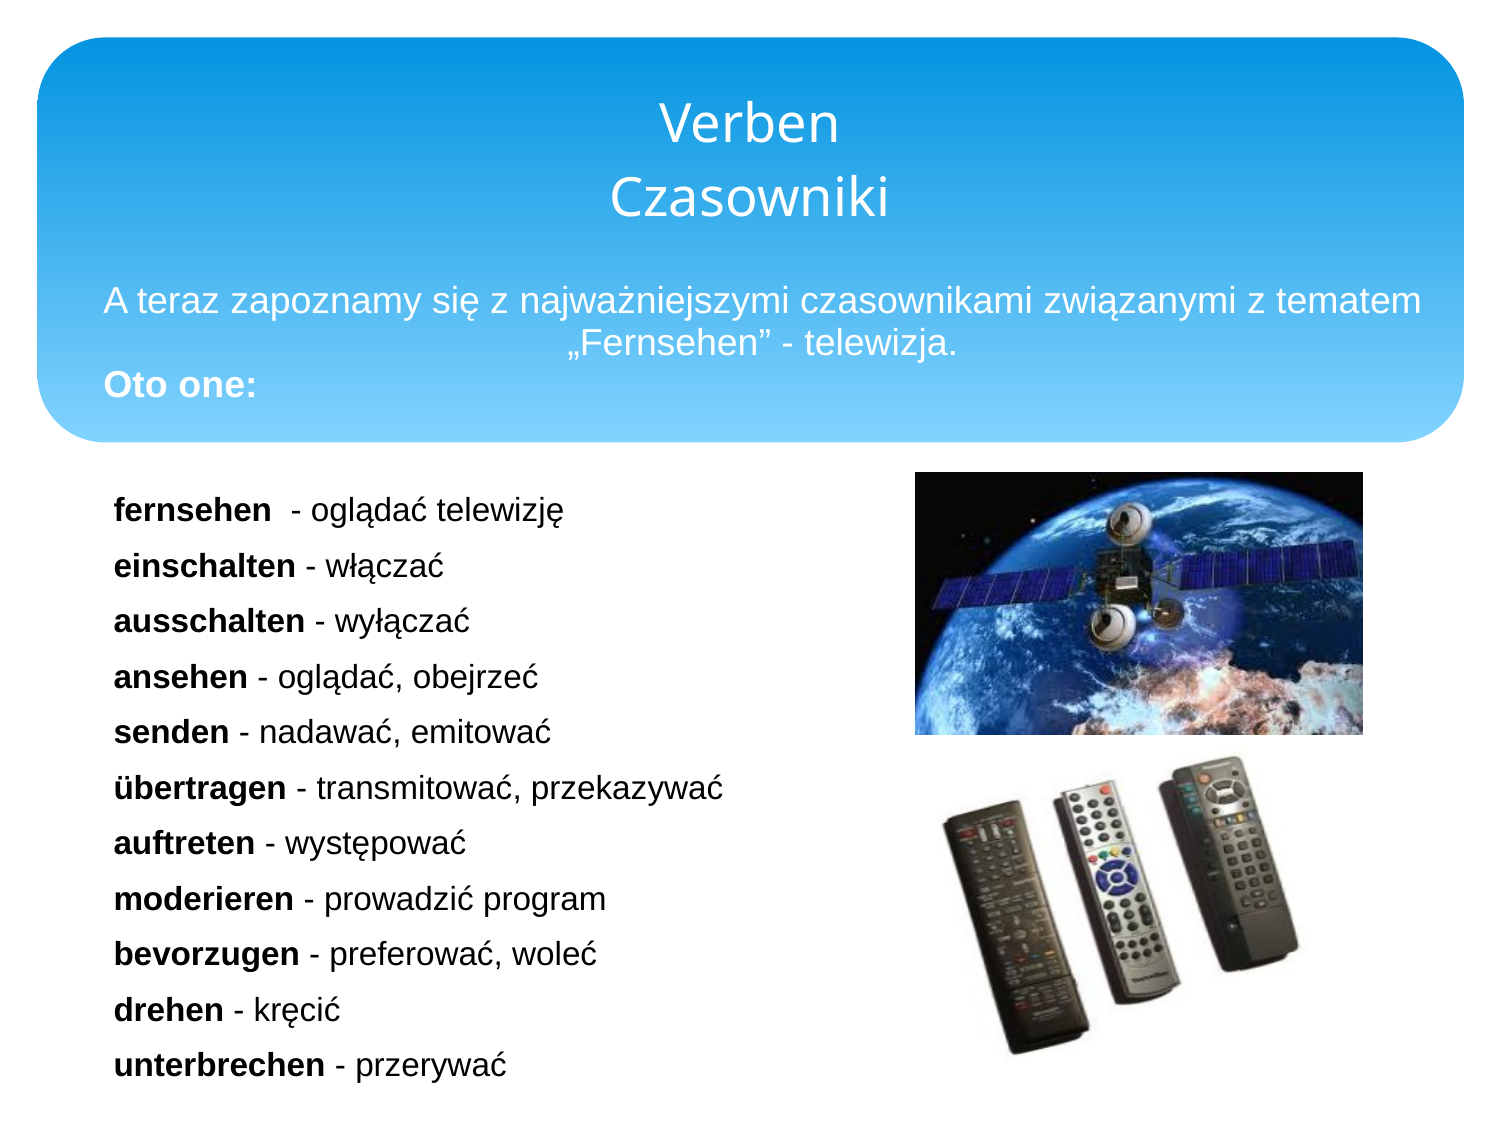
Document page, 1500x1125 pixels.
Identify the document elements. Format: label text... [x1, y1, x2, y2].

text_box A teraz zapoznamy się z najważniejszymi czasownikami związanymi z tematem „Fernsehen” - telewizja. Oto one: [88, 272, 1434, 415]
title Verben Czasowniki [75, 62, 1425, 254]
picture [915, 472, 1363, 735]
subtitle fernsehen - oglądać telewizję einschalten - włączać ausschalten - wyłączać ansehen - oglądać, obejrzeć senden - nadawać, emitować übertragen - transmitować, przekazywać auftreten - występować moderieren - prowadzić program bevorzugen - preferować, woleć drehen - kręcić unterbrechen - przerywać [113, 472, 1329, 1085]
picture [915, 738, 1329, 1064]
